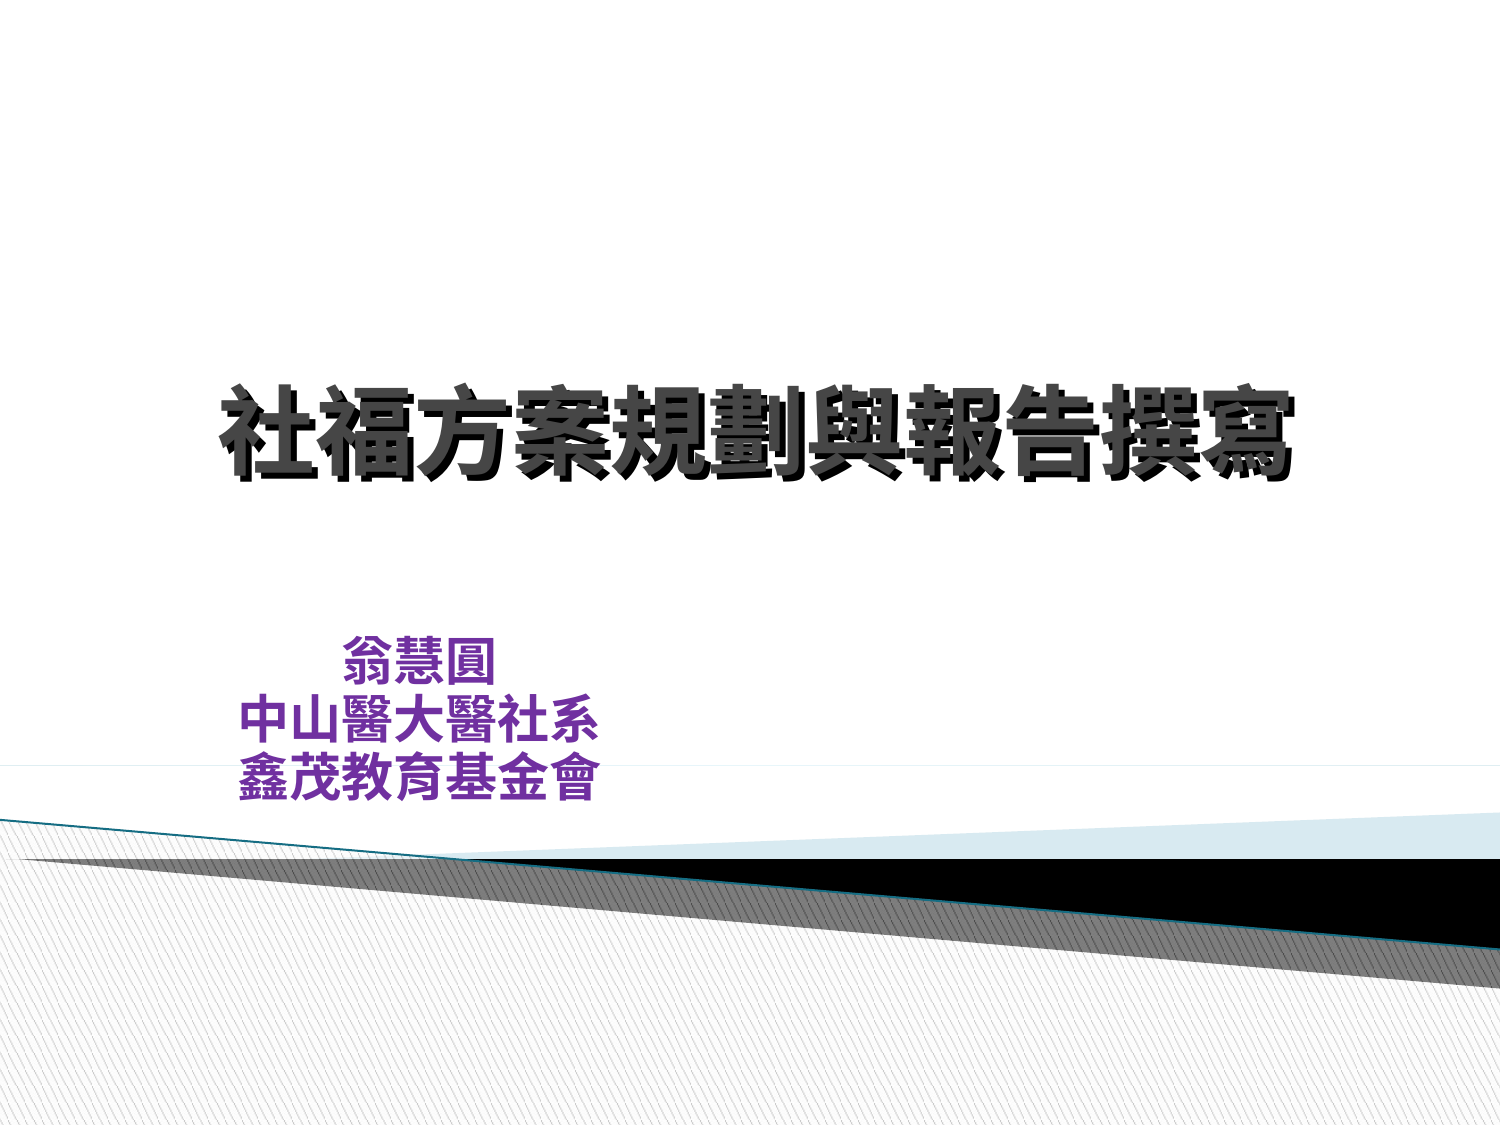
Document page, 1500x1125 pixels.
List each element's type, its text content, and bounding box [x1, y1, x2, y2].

subtitle 翁慧圓 中山醫大醫社系 鑫茂教育基金會 [230, 588, 1388, 837]
text_box 社福方案規劃與報告撰寫 [112, 287, 1388, 588]
